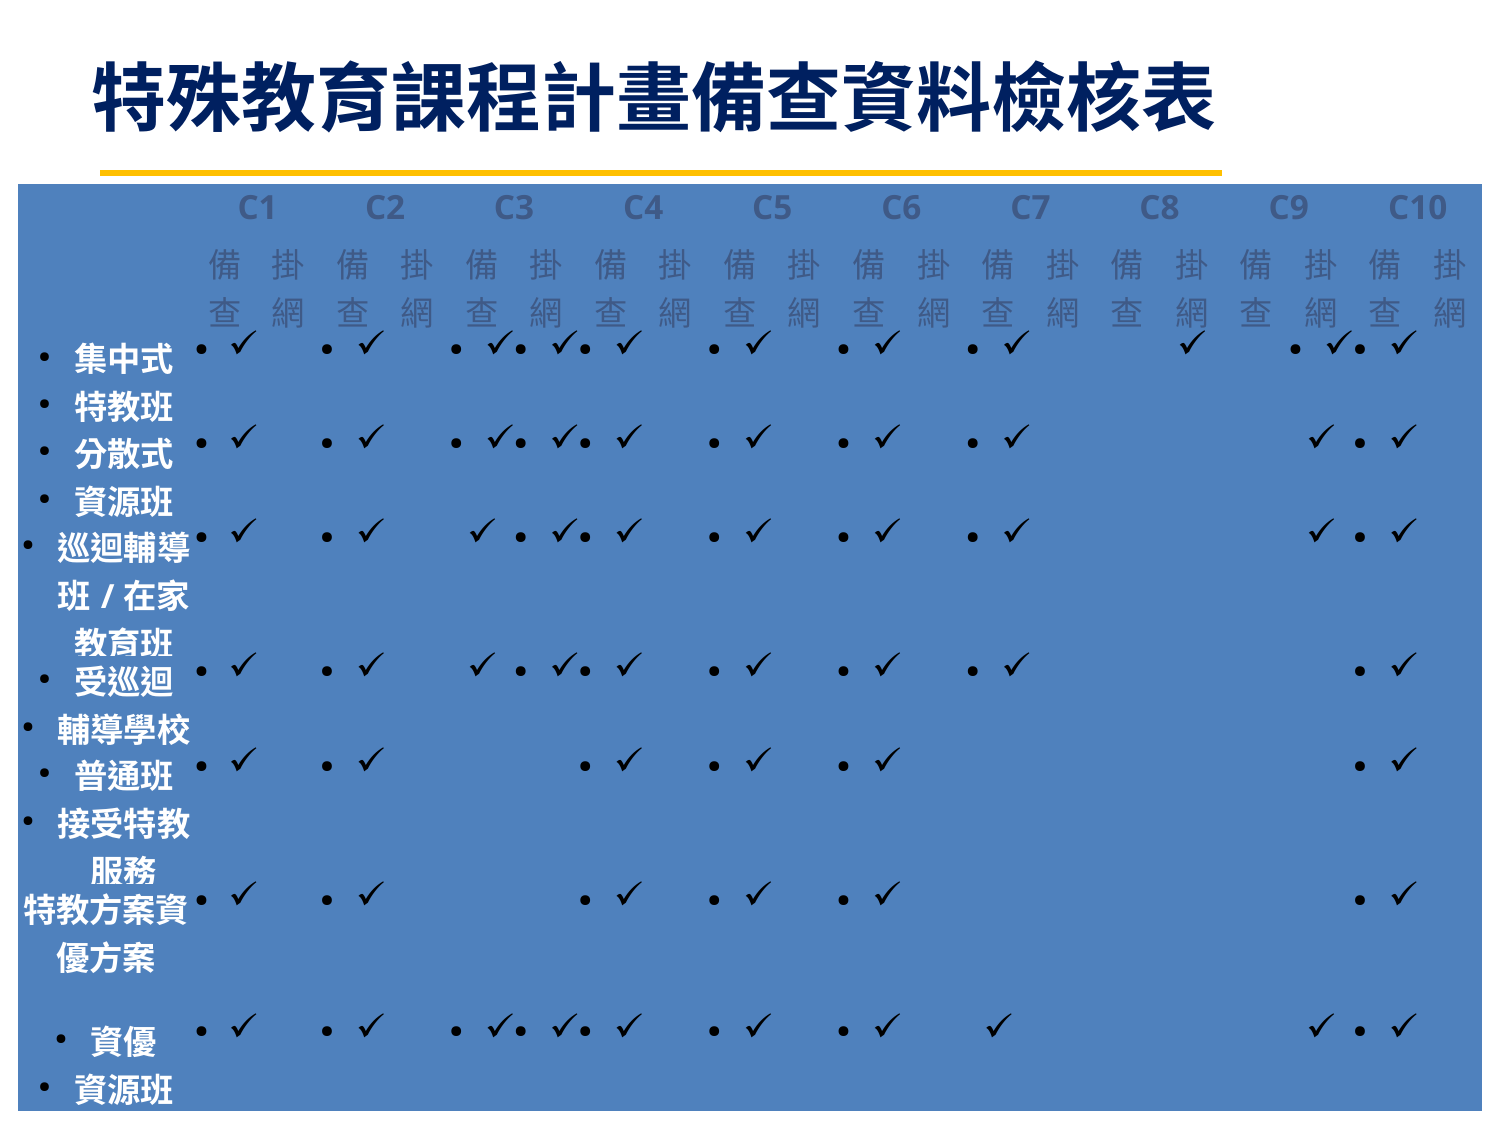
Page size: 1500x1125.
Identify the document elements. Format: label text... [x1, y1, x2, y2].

table_cell [772, 656, 837, 750]
table_cell  [1289, 333, 1353, 428]
table_cell [643, 522, 708, 656]
table_cell [1160, 656, 1224, 750]
table_cell  [1353, 656, 1418, 750]
table_cell [1031, 884, 1095, 1016]
table_cell  [1160, 333, 1224, 428]
table_cell  [966, 428, 1031, 522]
table_cell  [1289, 1016, 1353, 1111]
table_cell [643, 884, 708, 1016]
table_cell [514, 750, 579, 884]
table_cell [1160, 1016, 1224, 1111]
table_cell [966, 750, 1031, 884]
table_cell  [450, 656, 514, 750]
table_cell [1224, 428, 1289, 522]
table_cell [1095, 656, 1160, 750]
text_box 特殊教育課程計畫備查資料檢核表 [76, 42, 1243, 149]
table_cell  [195, 428, 256, 522]
table_cell [1160, 750, 1224, 884]
table_cell 備查 [320, 239, 385, 333]
table_cell [1418, 428, 1482, 522]
table_cell [256, 750, 320, 884]
table_cell  [450, 428, 514, 522]
table_cell 備查 [837, 239, 901, 333]
table_cell  [320, 750, 385, 884]
table_cell [385, 1016, 450, 1111]
table_cell  [450, 333, 514, 428]
table_cell  [450, 522, 514, 656]
table_cell  [966, 1016, 1031, 1111]
table_cell  [514, 522, 579, 656]
table_cell [1031, 522, 1095, 656]
table_cell [1224, 1016, 1289, 1111]
table_cell  [837, 333, 901, 428]
table_cell  [708, 522, 772, 656]
table_cell 集中式 特教班 [18, 333, 195, 428]
table_cell  [1289, 522, 1353, 656]
table_cell  [514, 1016, 579, 1111]
table_cell  [708, 428, 772, 522]
table_cell [901, 750, 966, 884]
table_cell  [837, 428, 901, 522]
table_cell  [320, 428, 385, 522]
table_cell  [708, 1016, 772, 1111]
table_cell [1289, 656, 1353, 750]
table_cell  [579, 333, 643, 428]
table_header [18, 184, 195, 333]
table_cell [1224, 333, 1289, 428]
table_header C3 [450, 184, 579, 239]
table_cell [643, 333, 708, 428]
table_cell  [1289, 428, 1353, 522]
table_cell  [1353, 884, 1418, 1016]
table_header C6 [837, 184, 966, 239]
table_cell [450, 884, 514, 1016]
table_cell  [708, 750, 772, 884]
table_cell  [195, 522, 256, 656]
table_cell 掛網 [901, 239, 966, 333]
table_cell [256, 884, 320, 1016]
table_cell  [837, 1016, 901, 1111]
table_cell 備查 [450, 239, 514, 333]
table_cell [1418, 333, 1482, 428]
table_cell [1095, 750, 1160, 884]
table_cell [385, 428, 450, 522]
table_cell [901, 333, 966, 428]
table_cell [1224, 884, 1289, 1016]
table_cell [385, 884, 450, 1016]
table_cell  [579, 750, 643, 884]
table_cell [1031, 750, 1095, 884]
table_cell  [579, 1016, 643, 1111]
table_cell  [514, 656, 579, 750]
table_cell [772, 522, 837, 656]
table_cell 備查 [1224, 239, 1289, 333]
table_header C9 [1224, 184, 1353, 239]
table_cell  [708, 884, 772, 1016]
table_cell 巡迴輔導班/在家教育班 [18, 522, 195, 656]
table_cell  [966, 333, 1031, 428]
table_cell [901, 522, 966, 656]
table_cell  [837, 884, 901, 1016]
table_cell [901, 656, 966, 750]
table_cell  [579, 522, 643, 656]
table_cell [772, 884, 837, 1016]
table_cell 掛網 [256, 239, 320, 333]
table_cell  [1353, 750, 1418, 884]
table_cell [643, 428, 708, 522]
table_cell  [579, 428, 643, 522]
table_cell [1289, 750, 1353, 884]
table_cell [1289, 884, 1353, 1016]
table_cell [1418, 522, 1482, 656]
table_cell  [450, 1016, 514, 1111]
table_cell  [1353, 522, 1418, 656]
table_cell 掛網 [1160, 239, 1224, 333]
table_cell [1418, 750, 1482, 884]
table_cell [450, 750, 514, 884]
table_cell  [837, 656, 901, 750]
table_cell [1224, 656, 1289, 750]
table_cell 備查 [1353, 239, 1418, 333]
table_header C4 [579, 184, 708, 239]
table_cell [1031, 333, 1095, 428]
table_cell  [195, 656, 256, 750]
table_cell 備查 [966, 239, 1031, 333]
table_cell [1418, 884, 1482, 1016]
table_cell 分散式 資源班 [18, 428, 195, 522]
table_cell  [195, 884, 256, 1016]
table_cell [385, 333, 450, 428]
table_cell  [966, 656, 1031, 750]
table_header C1 [195, 184, 320, 239]
table_cell [1224, 750, 1289, 884]
table_cell [1160, 522, 1224, 656]
table_cell [256, 656, 320, 750]
table_cell [1160, 884, 1224, 1016]
table_cell [1095, 522, 1160, 656]
table_cell  [320, 333, 385, 428]
table_cell  [320, 884, 385, 1016]
table_cell  [320, 522, 385, 656]
table_cell 掛網 [1418, 239, 1482, 333]
table_cell [385, 656, 450, 750]
table_header C5 [708, 184, 837, 239]
table_cell  [195, 333, 256, 428]
table_cell  [195, 750, 256, 884]
table_header C10 [1353, 184, 1482, 239]
table_cell  [1353, 333, 1418, 428]
table_cell 備查 [195, 239, 256, 333]
table_cell [1031, 656, 1095, 750]
table_cell  [320, 656, 385, 750]
table_cell 資優 資源班 [18, 1016, 195, 1111]
table_cell 掛網 [1289, 239, 1353, 333]
table_cell  [708, 333, 772, 428]
table_cell  [320, 1016, 385, 1111]
table_cell [643, 750, 708, 884]
table_cell  [837, 750, 901, 884]
table_cell  [195, 1016, 256, 1111]
table_header C8 [1095, 184, 1224, 239]
table_cell [901, 884, 966, 1016]
table_cell [1095, 884, 1160, 1016]
table_cell [256, 522, 320, 656]
table_cell [1224, 522, 1289, 656]
table_cell [901, 1016, 966, 1111]
table_cell [1418, 656, 1482, 750]
table_cell [901, 428, 966, 522]
table_cell [1160, 428, 1224, 522]
table_cell [772, 333, 837, 428]
table_cell 普通班 接受特教服務 [18, 750, 195, 884]
table_cell  [514, 333, 579, 428]
table_cell [1418, 1016, 1482, 1111]
table_cell 備查 [708, 239, 772, 333]
table_cell 掛網 [772, 239, 837, 333]
table_cell [1095, 333, 1160, 428]
table_cell  [1353, 1016, 1418, 1111]
table_cell 掛網 [385, 239, 450, 333]
table_cell [966, 884, 1031, 1016]
table_cell 備查 [1095, 239, 1160, 333]
table_cell [772, 1016, 837, 1111]
table_cell [256, 333, 320, 428]
table_cell [772, 750, 837, 884]
table_header C7 [966, 184, 1095, 239]
table_cell [1031, 1016, 1095, 1111]
table_cell [514, 884, 579, 1016]
table_cell  [966, 522, 1031, 656]
table_cell 掛網 [1031, 239, 1095, 333]
table_cell [1031, 428, 1095, 522]
table_cell [256, 1016, 320, 1111]
table_cell [643, 1016, 708, 1111]
table_header C2 [320, 184, 450, 239]
table_cell 掛網 [514, 239, 579, 333]
table_cell  [579, 884, 643, 1016]
table_cell  [837, 522, 901, 656]
table_cell [772, 428, 837, 522]
table_cell  [579, 656, 643, 750]
table_cell  [708, 656, 772, 750]
table_cell [643, 656, 708, 750]
table_cell [1095, 428, 1160, 522]
table_cell  [514, 428, 579, 522]
table_cell [385, 750, 450, 884]
table_cell [1095, 1016, 1160, 1111]
table_cell 掛網 [643, 239, 708, 333]
table_cell 受巡迴 輔導學校 [18, 656, 195, 750]
table_cell [385, 522, 450, 656]
table_cell 備查 [579, 239, 643, 333]
table_cell 特教方案資優方案 [18, 884, 195, 1016]
table_cell  [1353, 428, 1418, 522]
table_cell [256, 428, 320, 522]
